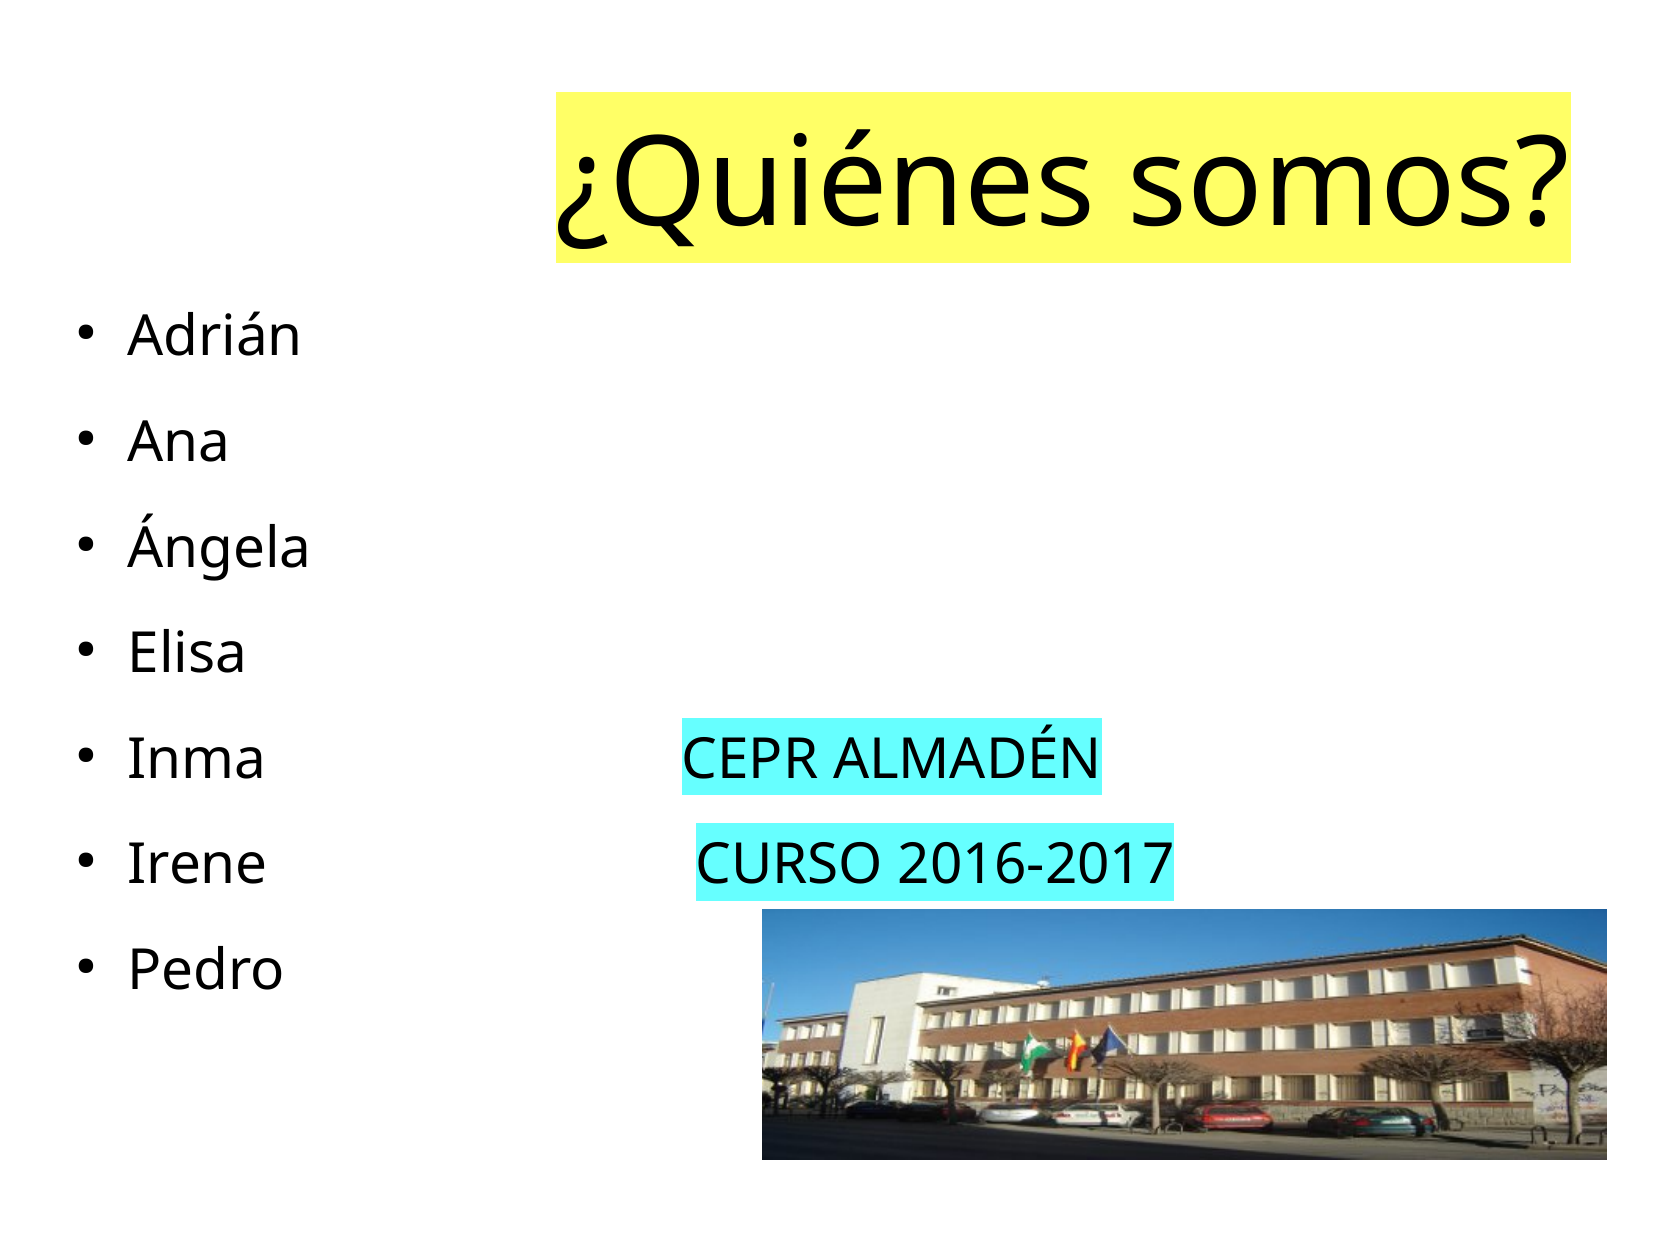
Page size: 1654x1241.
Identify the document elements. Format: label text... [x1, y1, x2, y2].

picture [762, 909, 1607, 1160]
title ¿Quiénes somos? [82, 54, 1571, 454]
list Adrián Ana Ángela Elisa Inma CEPR ALMADÉN Irene CURSO 2016-2017 Pedro [59, 295, 1548, 1015]
